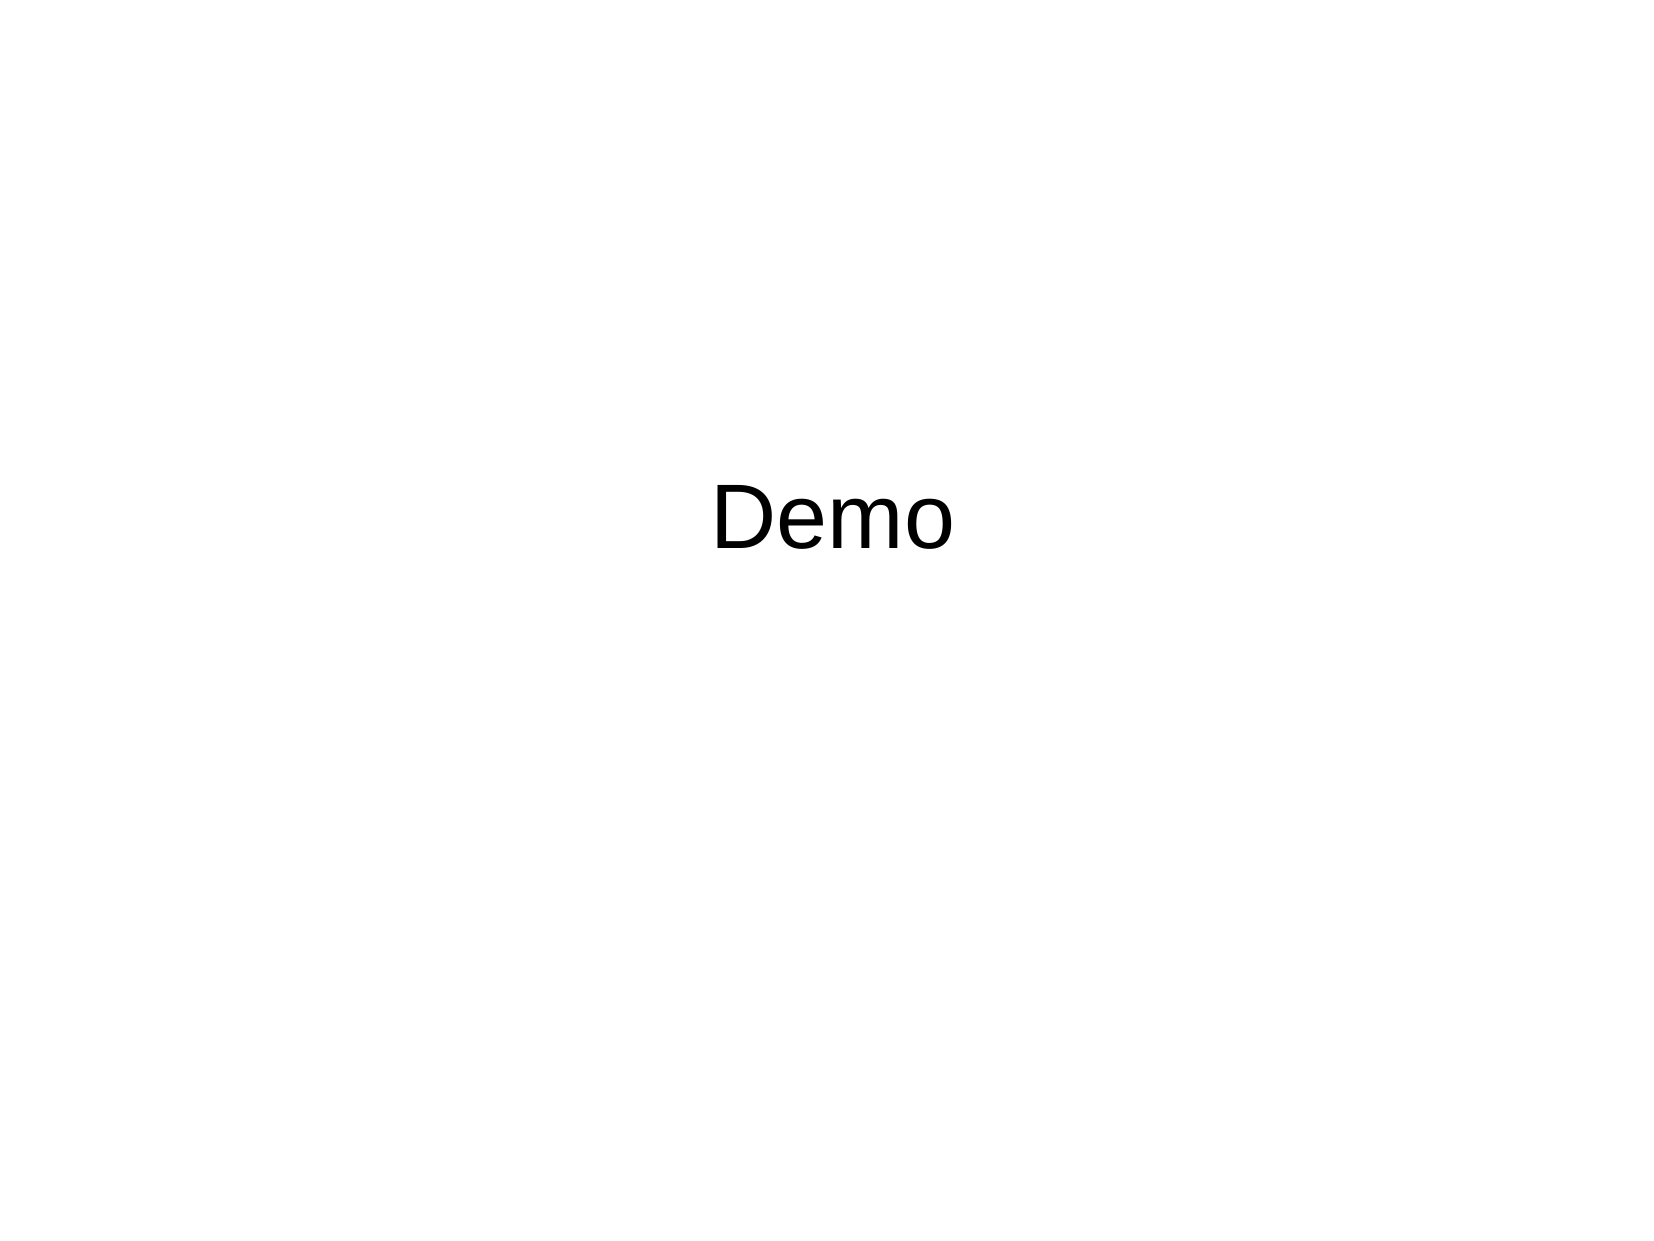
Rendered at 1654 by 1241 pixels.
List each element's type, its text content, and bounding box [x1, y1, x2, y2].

title Demo [88, 413, 1577, 621]
